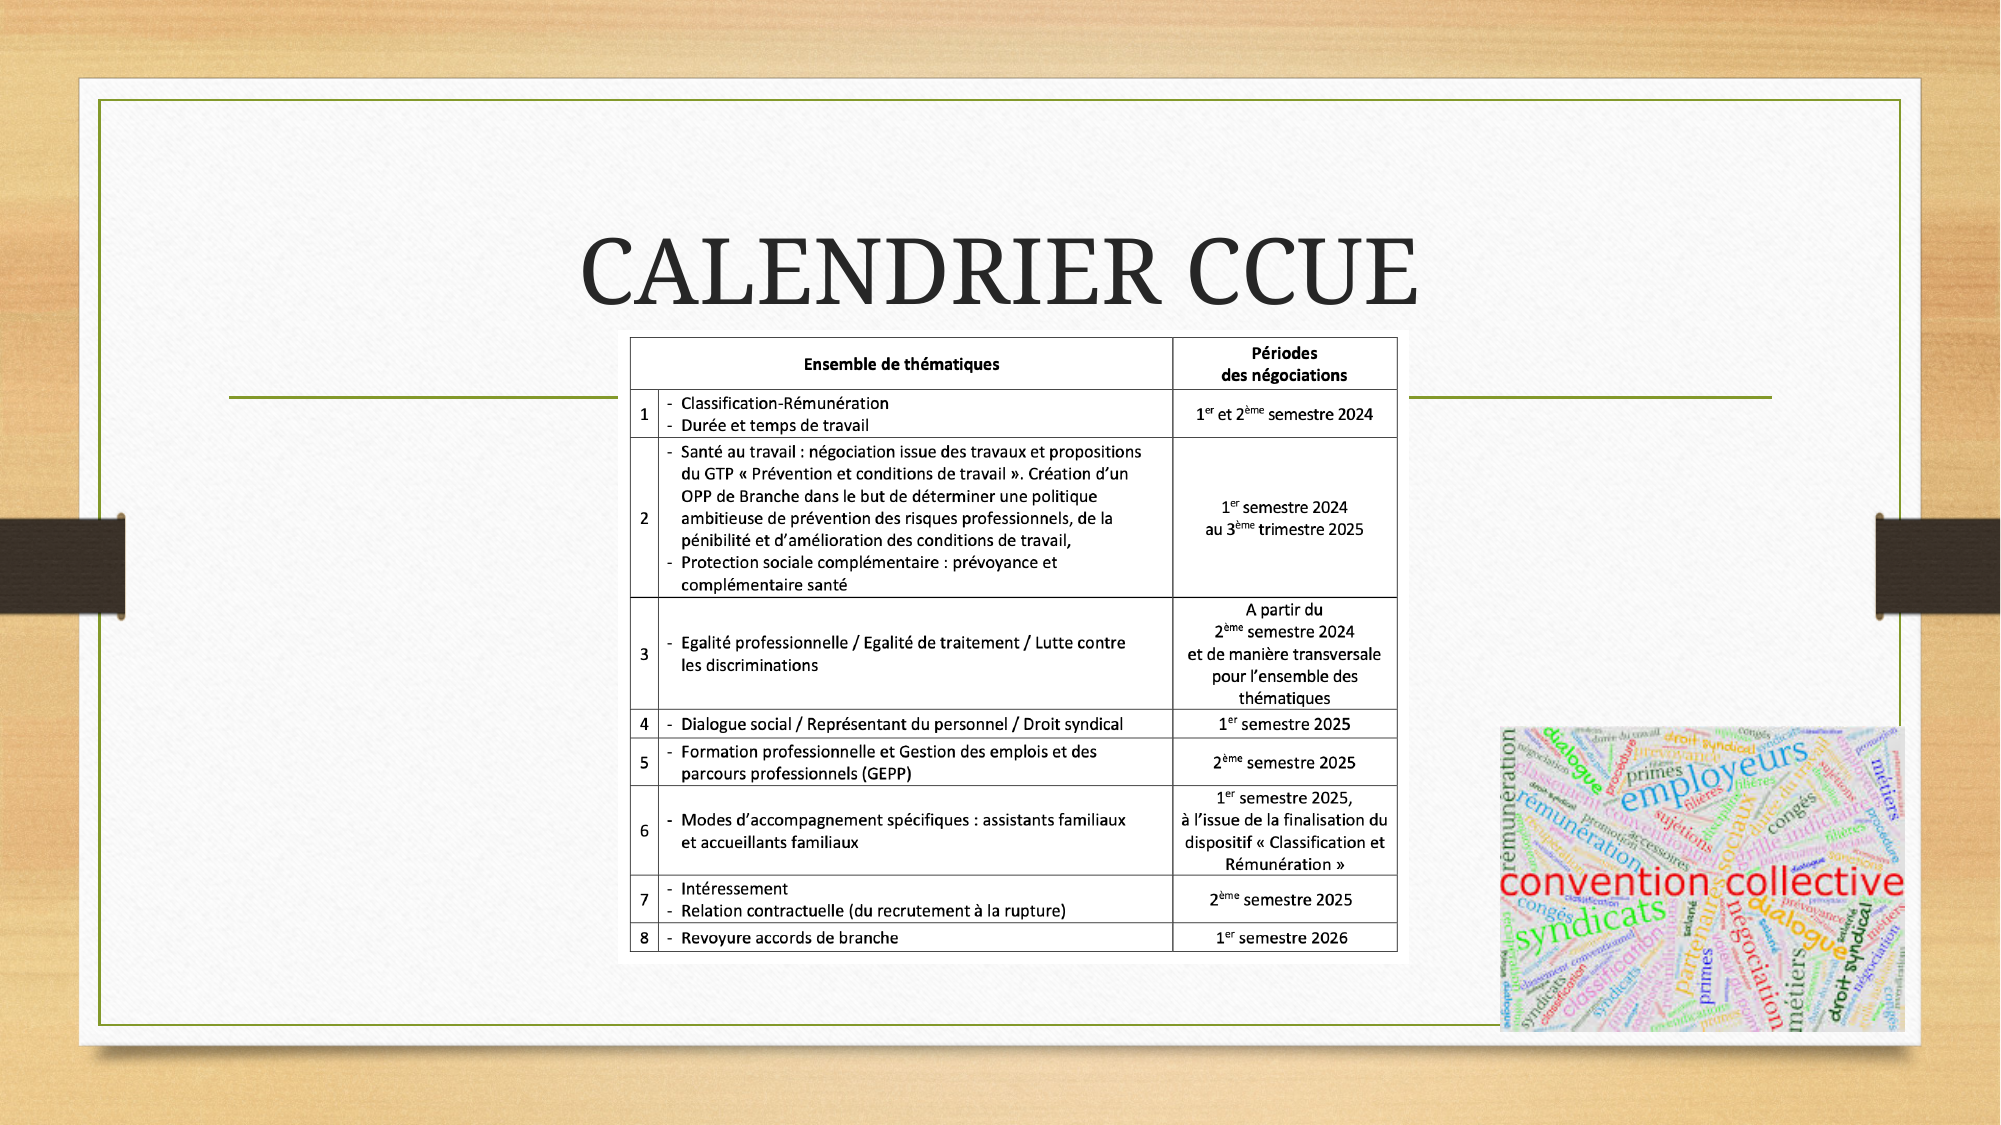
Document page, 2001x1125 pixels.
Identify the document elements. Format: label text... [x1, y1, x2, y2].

title CALENDRIER CCUE [212, 161, 1788, 376]
picture [1500, 726, 1905, 1032]
picture [618, 330, 1409, 964]
